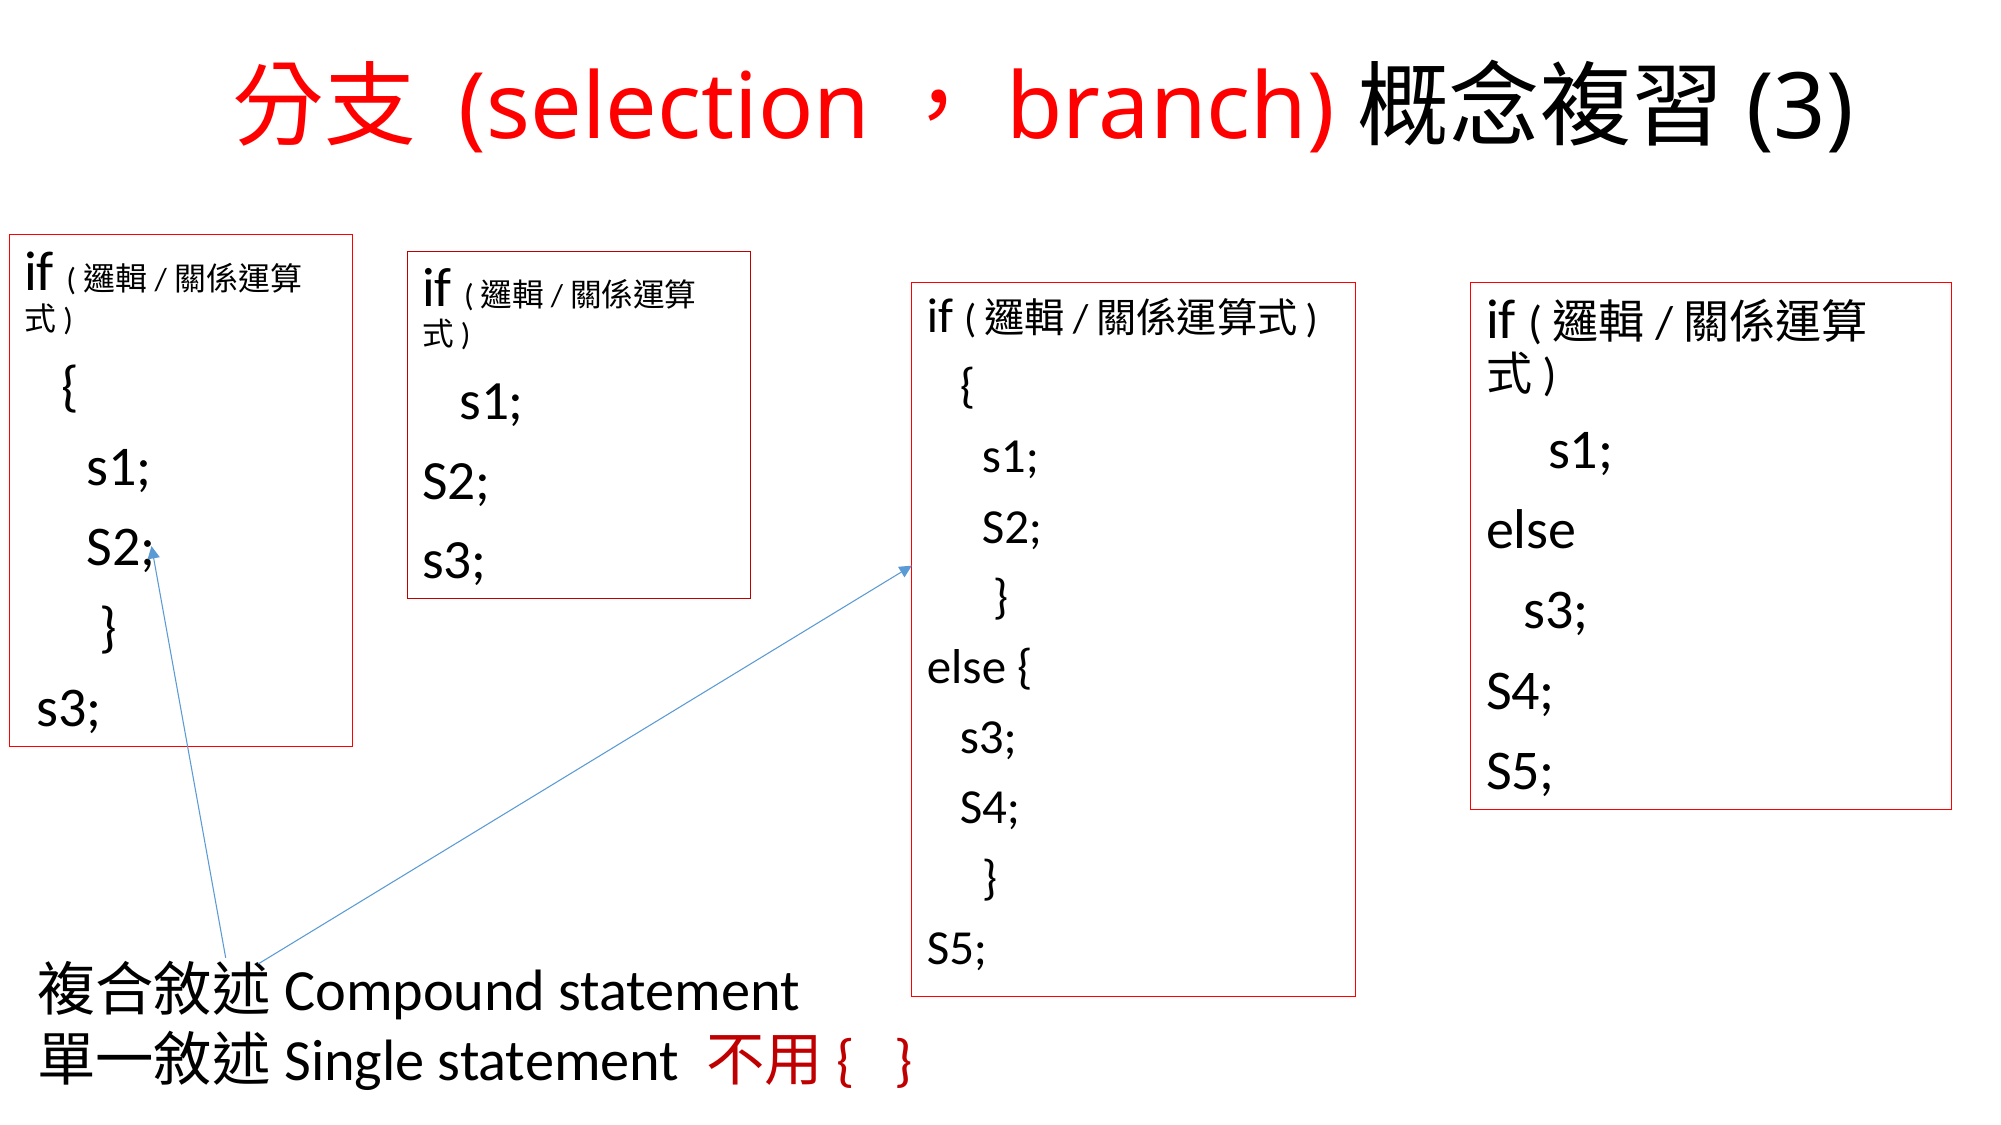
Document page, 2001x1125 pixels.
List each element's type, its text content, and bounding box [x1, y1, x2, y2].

text_box if (邏輯/關係運算式) s1; else s3; S4; S5; [1470, 282, 1952, 810]
title 分支 (selection，branch)概念複習(3) [180, 0, 1906, 218]
text_box if (邏輯/關係運算式) s1; S2; s3; [407, 251, 751, 599]
text_box if (邏輯/關係運算式) { s1; S2; } s3; [9, 234, 353, 747]
text_box 複合敘述Compound statement 單一敘述Single statement 不用{ } [22, 944, 928, 1100]
text_box if (邏輯/關係運算式) { s1; S2; } else { s3; S4; } S5; [911, 282, 1356, 997]
